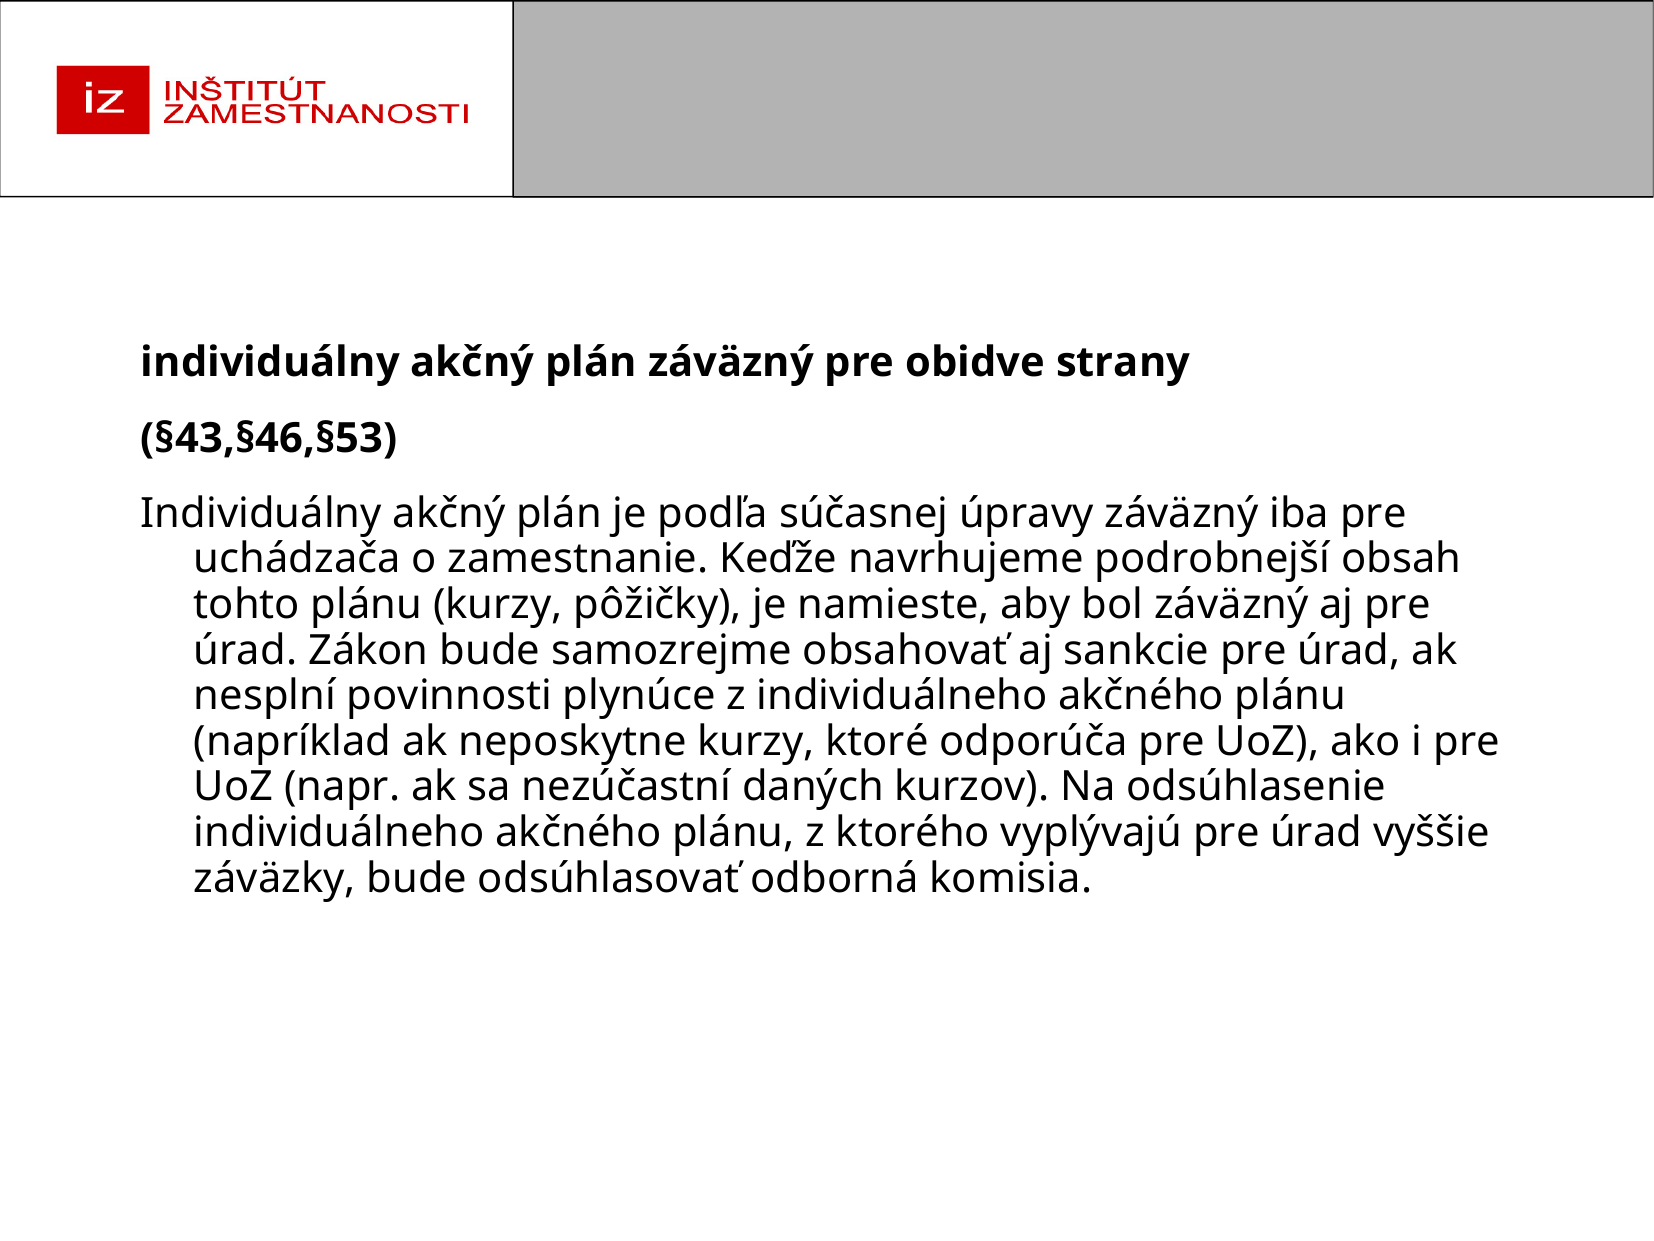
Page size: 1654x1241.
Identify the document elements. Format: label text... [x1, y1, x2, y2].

list individuálny akčný plán záväzný pre obidve strany (§43,§46,§53) Individuálny akčný plán je podľa súčasnej úpravy záväzný iba pre uchádzača o zamestnanie. Keďže navrhujeme podrobnejší obsah tohto plánu (kurzy, pôžičky), je namieste, aby bol záväzný aj pre úrad. Zákon bude samozrejme obsahovať aj sankcie pre úrad, ak nesplní povinnosti plynúce z individuálneho akčného plánu (napríklad ak neposkytne kurzy, ktoré odporúča pre UoZ), ako i pre UoZ (napr. ak sa nezúčastní daných kurzov). Na odsúhlasenie individuálneho akčného plánu, z ktorého vyplývajú pre úrad vyššie záväzky, bude odsúhlasovať odborná komisia. [123, 340, 1536, 1123]
picture [5, 6, 513, 190]
text_box [0, 0, 1654, 197]
